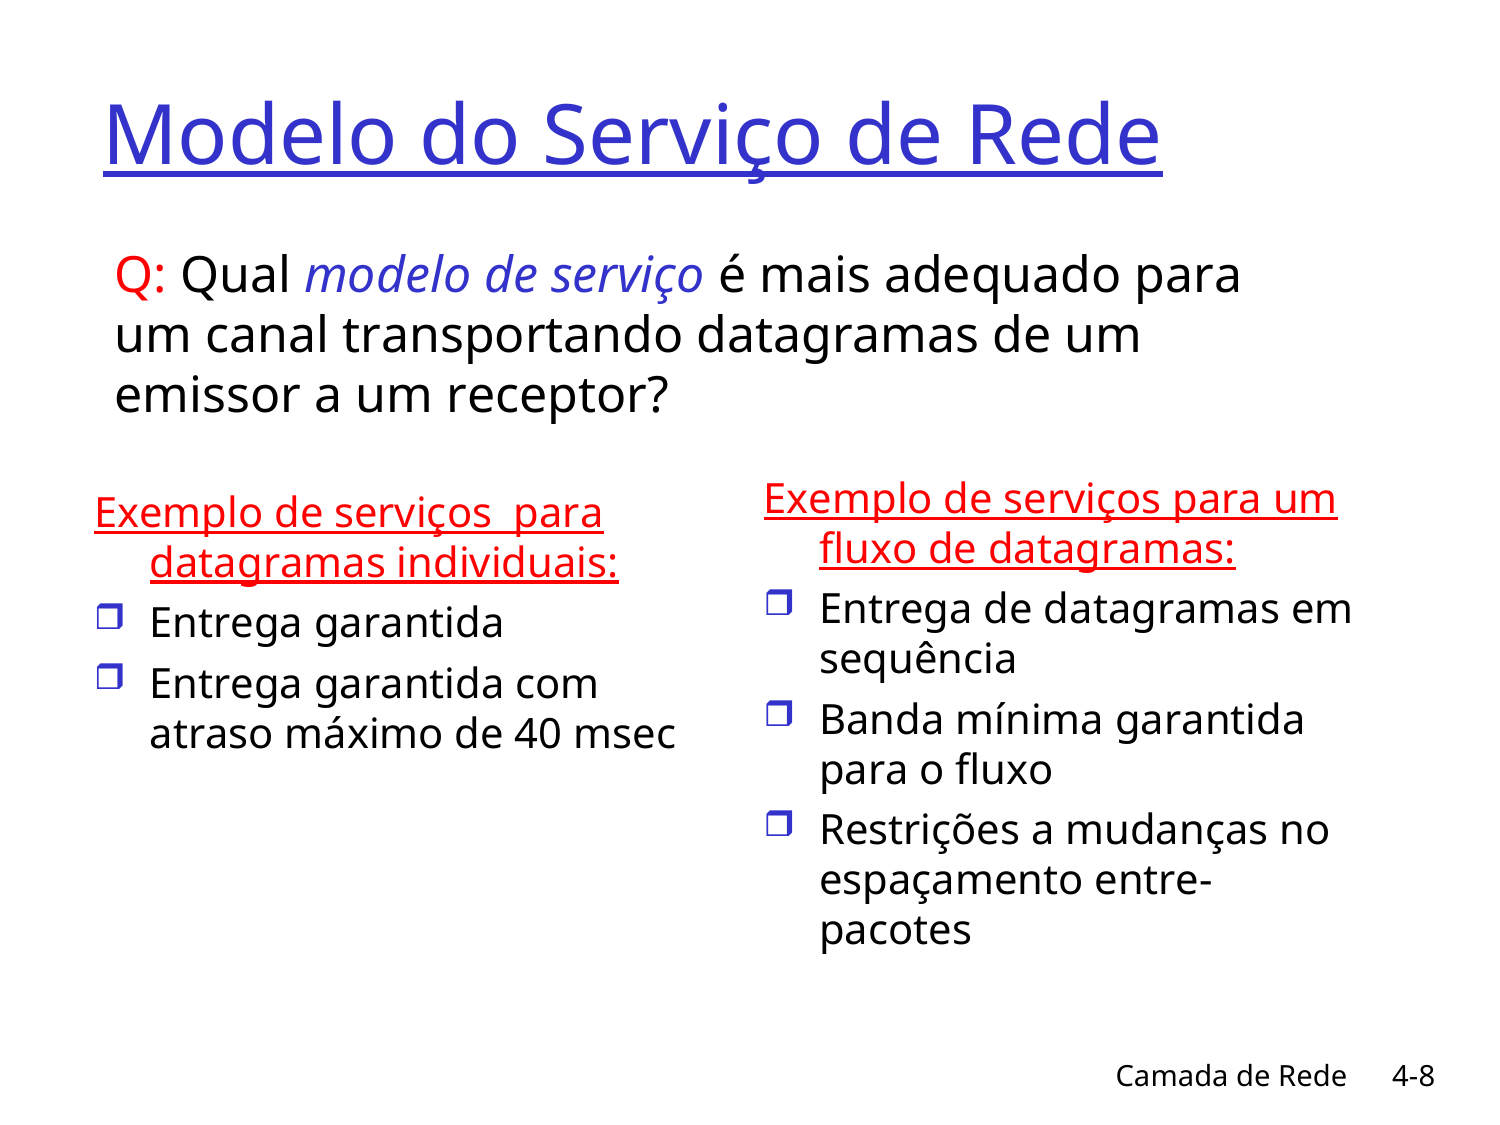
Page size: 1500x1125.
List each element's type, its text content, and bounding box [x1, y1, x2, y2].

text_box 4-<número> [1339, 1050, 1451, 1125]
text_box Camada de Rede [887, 1050, 1339, 1125]
text_box Exemplo de serviços para datagramas individuais: Entrega garantida Entrega garantida com atraso máximo de 40 msec [78, 478, 704, 931]
text_box Q: Qual modelo de serviço é mais adequado para um canal transportando datagramas de um emissor a um receptor? [99, 234, 1340, 503]
text_box Exemplo de serviços para um fluxo de datagramas: Entrega de datagramas em sequência Banda mínima garantida para o fluxo Restrições a mudanças no espaçamento entre-pacotes [747, 464, 1373, 1003]
text_box Modelo do Serviço de Rede [87, 37, 1363, 225]
